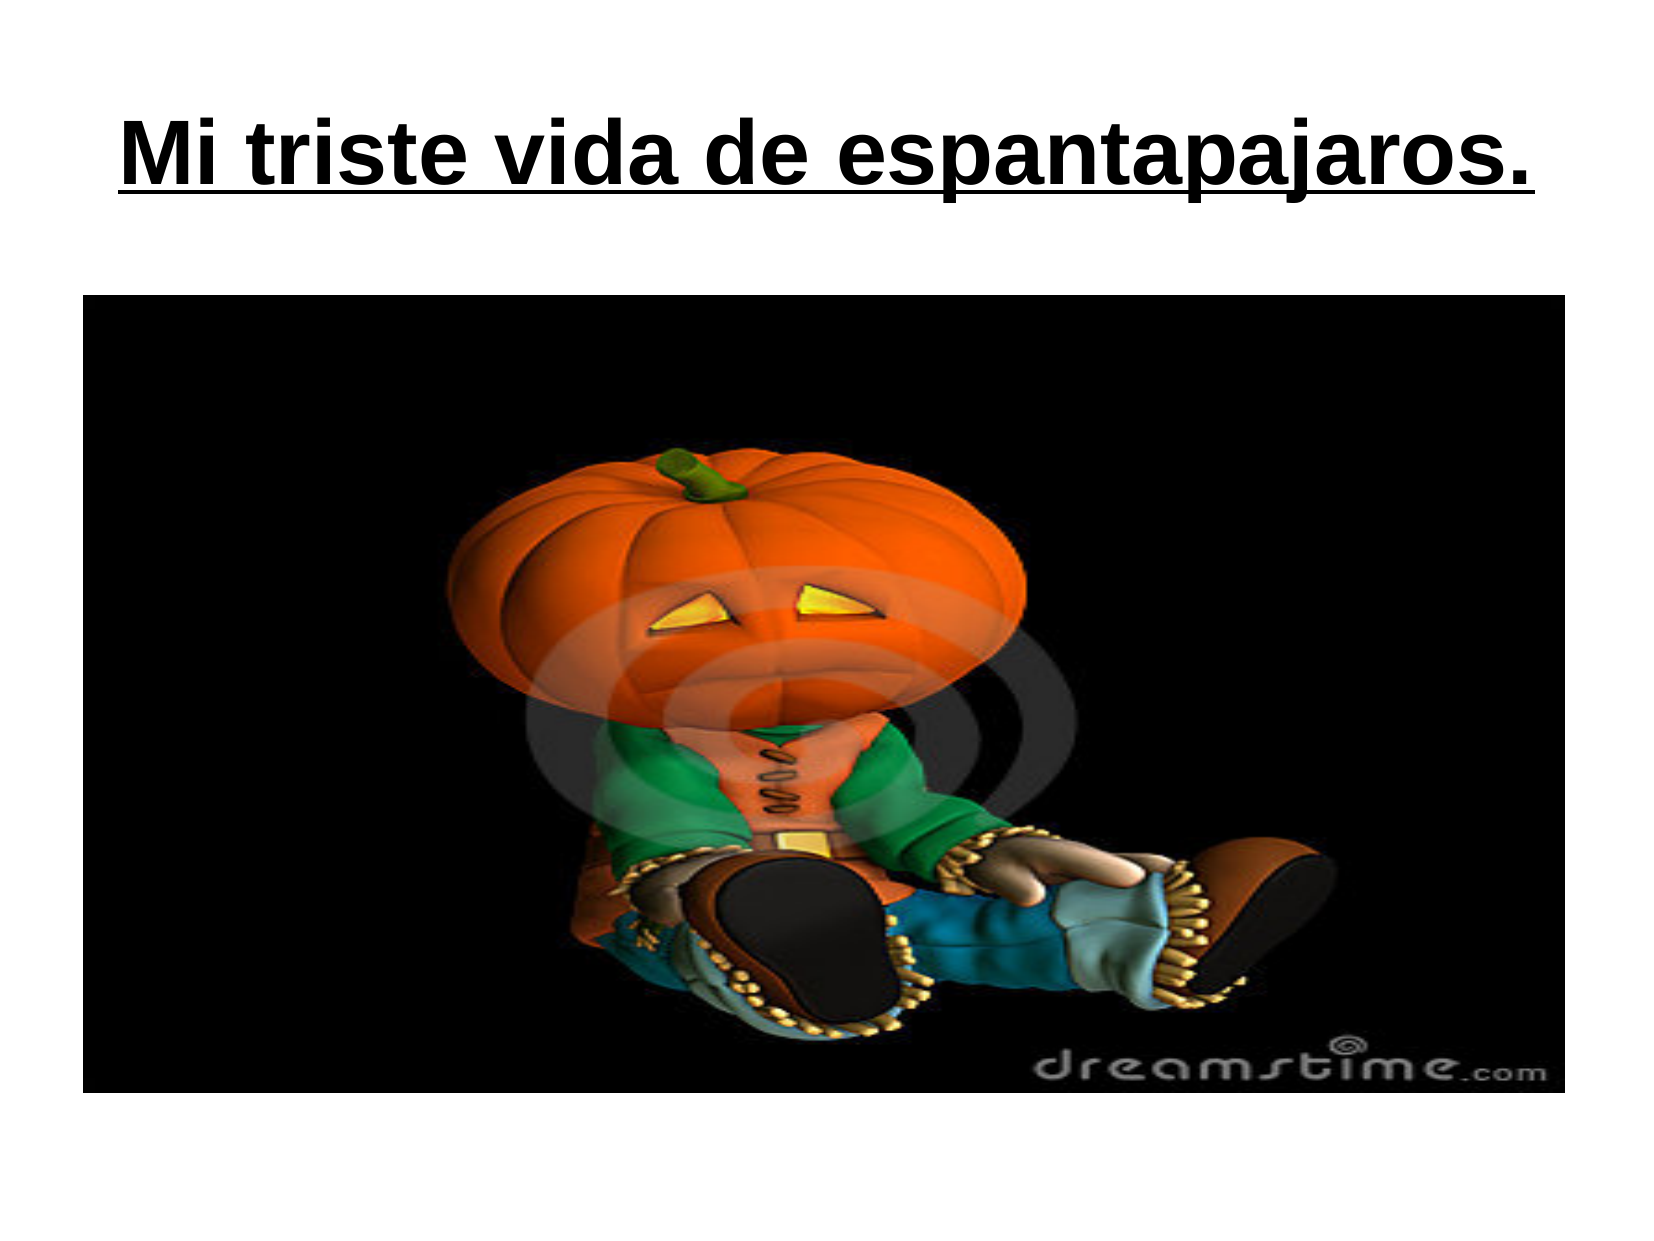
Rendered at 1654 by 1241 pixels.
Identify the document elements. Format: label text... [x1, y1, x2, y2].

title Mi triste vida de espantapajaros. [82, 56, 1571, 250]
picture [83, 295, 1565, 1093]
